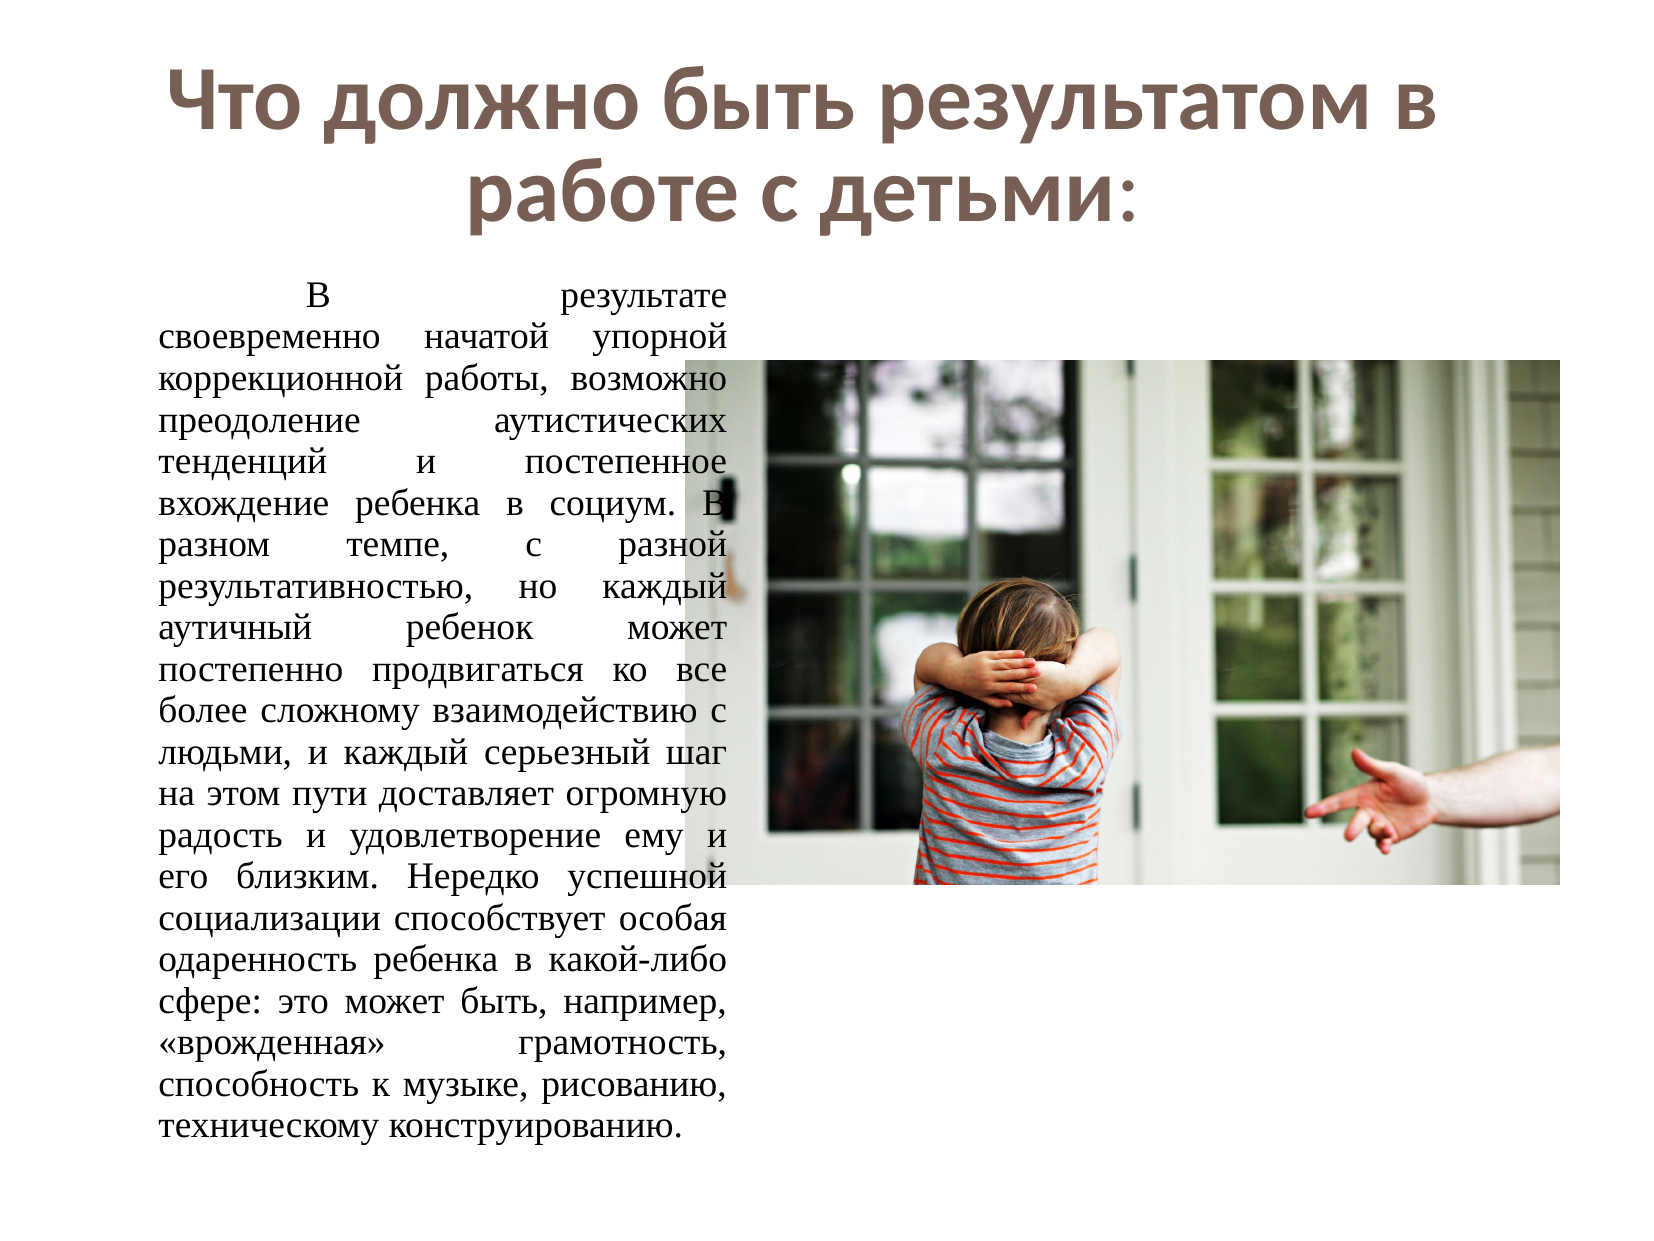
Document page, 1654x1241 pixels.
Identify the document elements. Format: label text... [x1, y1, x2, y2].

picture [745, 360, 1560, 885]
list В результате своевременно начатой упорной коррекционной работы, возможно преодоление аутистических тенденций и постепенное вхождение ребенка в социум. В разном темпе, с разной результативностью, но каждый аутичный ребенок может постепенно продвигаться ко все более сложному взаимодействию с людьми, и каждый серьезный шаг на этом пути доставляет огромную радость и удовлетворение ему и его близким. Нередко успешной социализации способствует особая одаренность ребенка в какой-либо сфере: это может быть, например, «врожденная» грамотность, способность к музыке, рисованию, техническому конструированию. [0, 265, 745, 1176]
title Что должно быть результатом в работе с детьми: [118, 50, 1489, 256]
